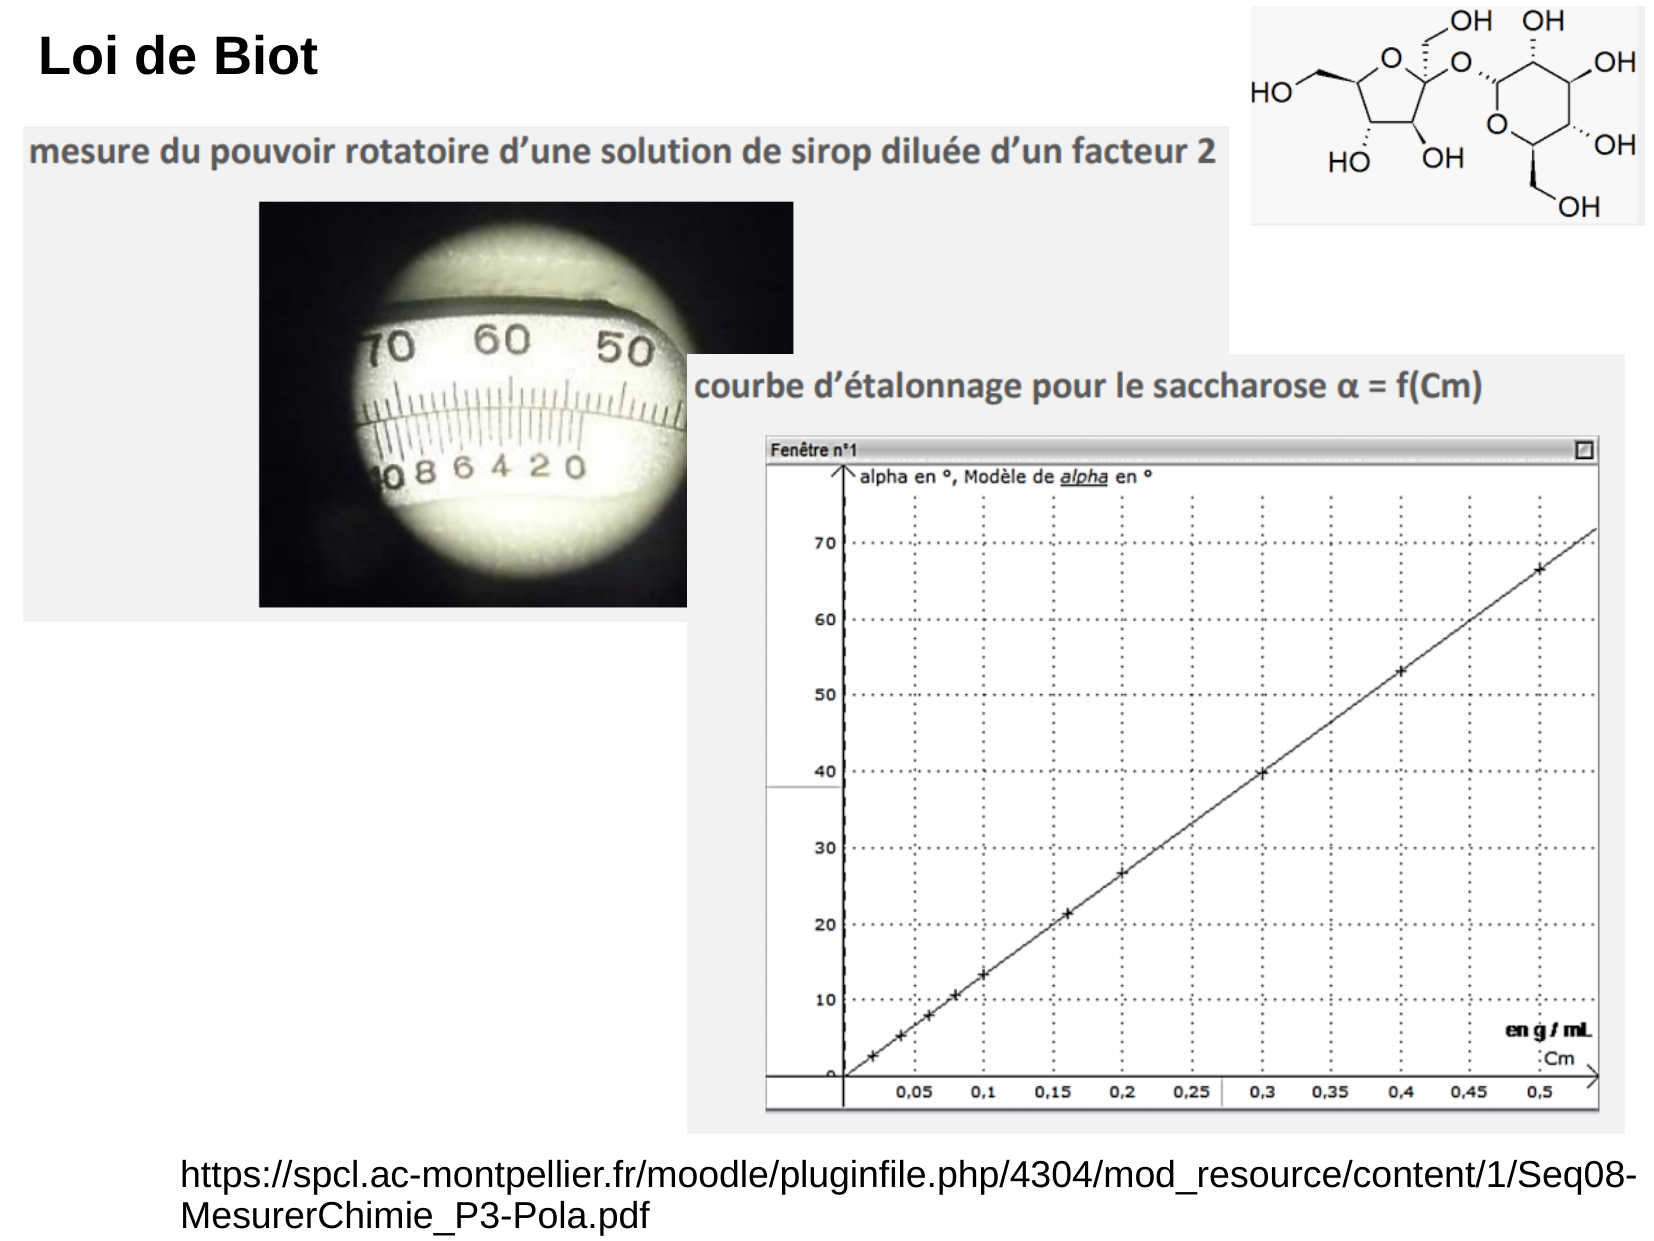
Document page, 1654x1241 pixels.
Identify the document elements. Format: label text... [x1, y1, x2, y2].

text_box Loi de Biot [23, 18, 631, 95]
picture [1251, 6, 1645, 226]
picture [23, 126, 1625, 1134]
text_box https://spcl.ac-montpellier.fr/moodle/pluginfile.php/4304/mod_resource/content/1/Seq08-MesurerChimie_P3-Pola.pdf [165, 1145, 1654, 1241]
